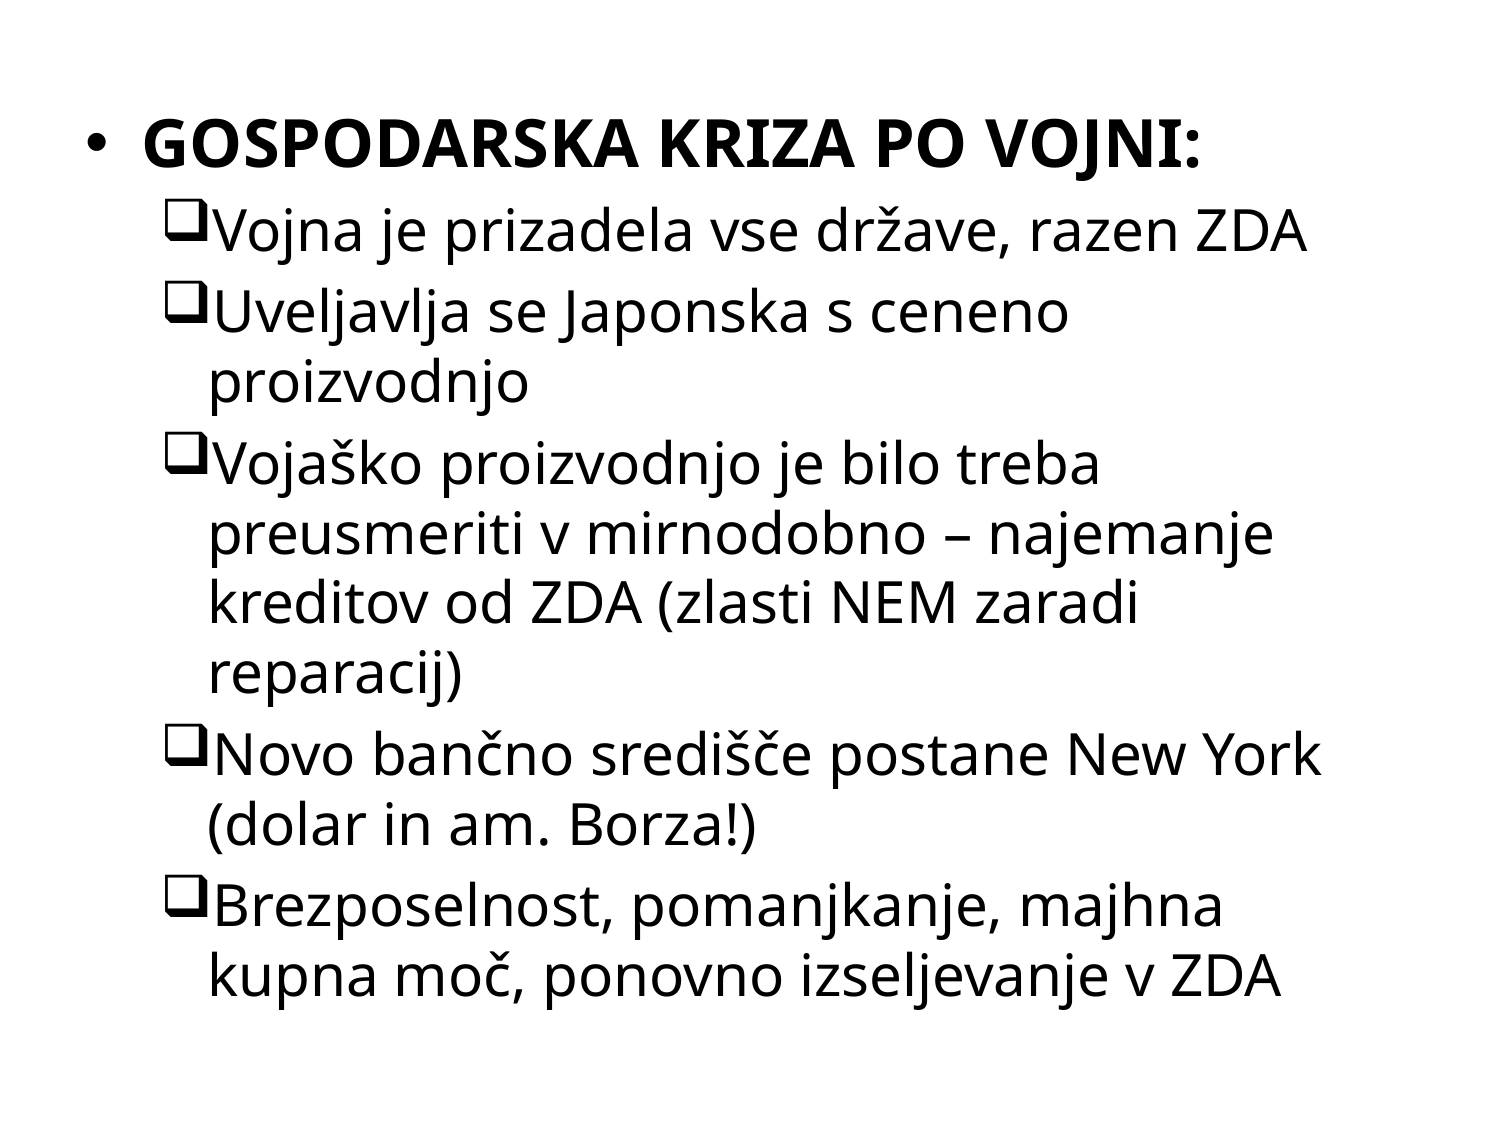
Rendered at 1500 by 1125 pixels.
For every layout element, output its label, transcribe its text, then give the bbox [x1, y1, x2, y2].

list GOSPODARSKA KRIZA PO VOJNI: Vojna je prizadela vse države, razen ZDA Uveljavlja se Japonska s ceneno proizvodnjo Vojaško proizvodnjo je bilo treba preusmeriti v mirnodobno – najemanje kreditov od ZDA (zlasti NEM zaradi reparacij) Novo bančno središče postane New York (dolar in am. Borza!) Brezposelnost, pomanjkanje, majhna kupna moč, ponovno izseljevanje v ZDA [70, 93, 1421, 1020]
